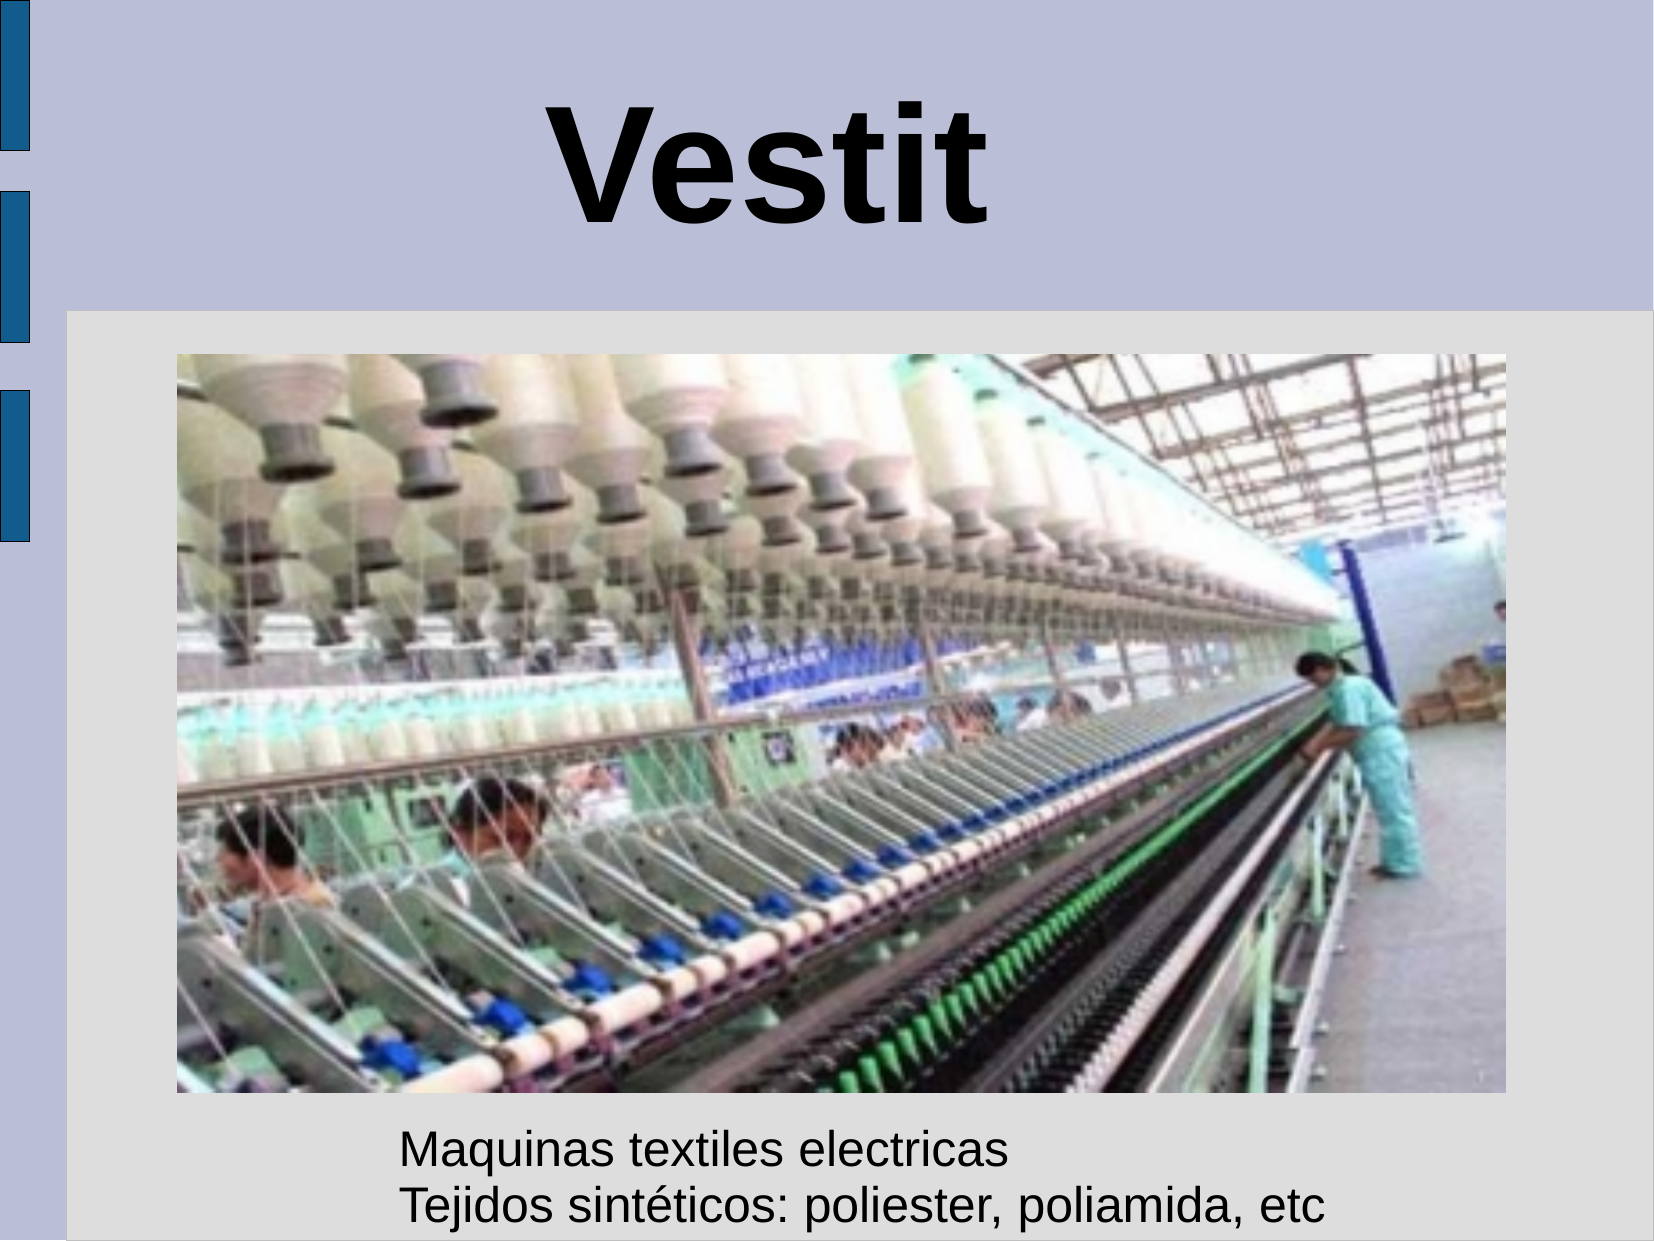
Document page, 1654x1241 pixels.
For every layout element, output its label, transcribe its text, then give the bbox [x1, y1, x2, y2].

text_box Vestit [529, 64, 1004, 266]
text_box Maquinas textiles electricas Tejidos sintéticos: poliester, poliamida, etc [383, 1113, 1342, 1241]
picture [177, 354, 1506, 1093]
